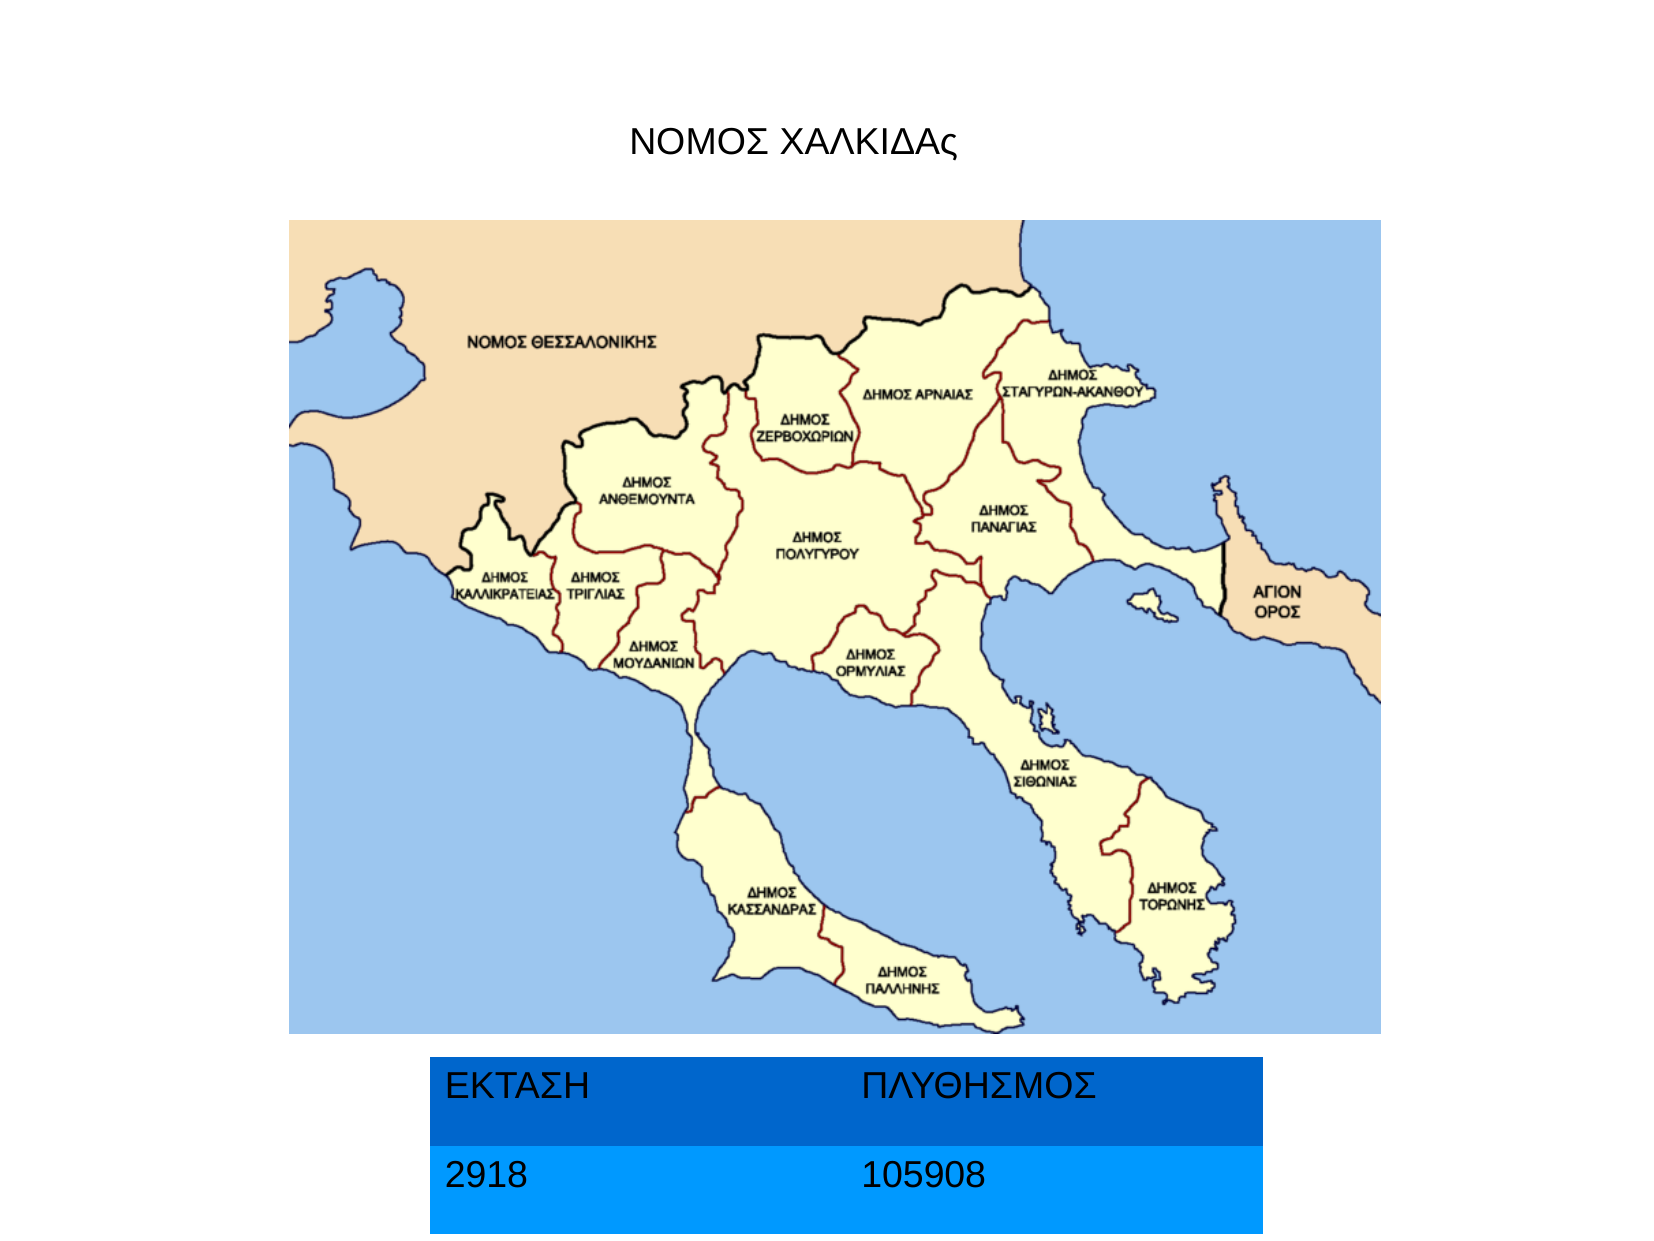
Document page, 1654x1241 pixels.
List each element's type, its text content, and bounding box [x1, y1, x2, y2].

table_cell 2918 [430, 1146, 847, 1234]
picture [289, 220, 1381, 1034]
text_box ΝΟΜΟΣ ΧΑΛΚΙΔΑς [614, 113, 974, 171]
table_header ΠΛΥΘΗΣΜΟΣ [847, 1057, 1263, 1146]
table_cell 105908 [847, 1146, 1263, 1234]
table_header ΕΚΤΑΣΗ [430, 1057, 847, 1146]
